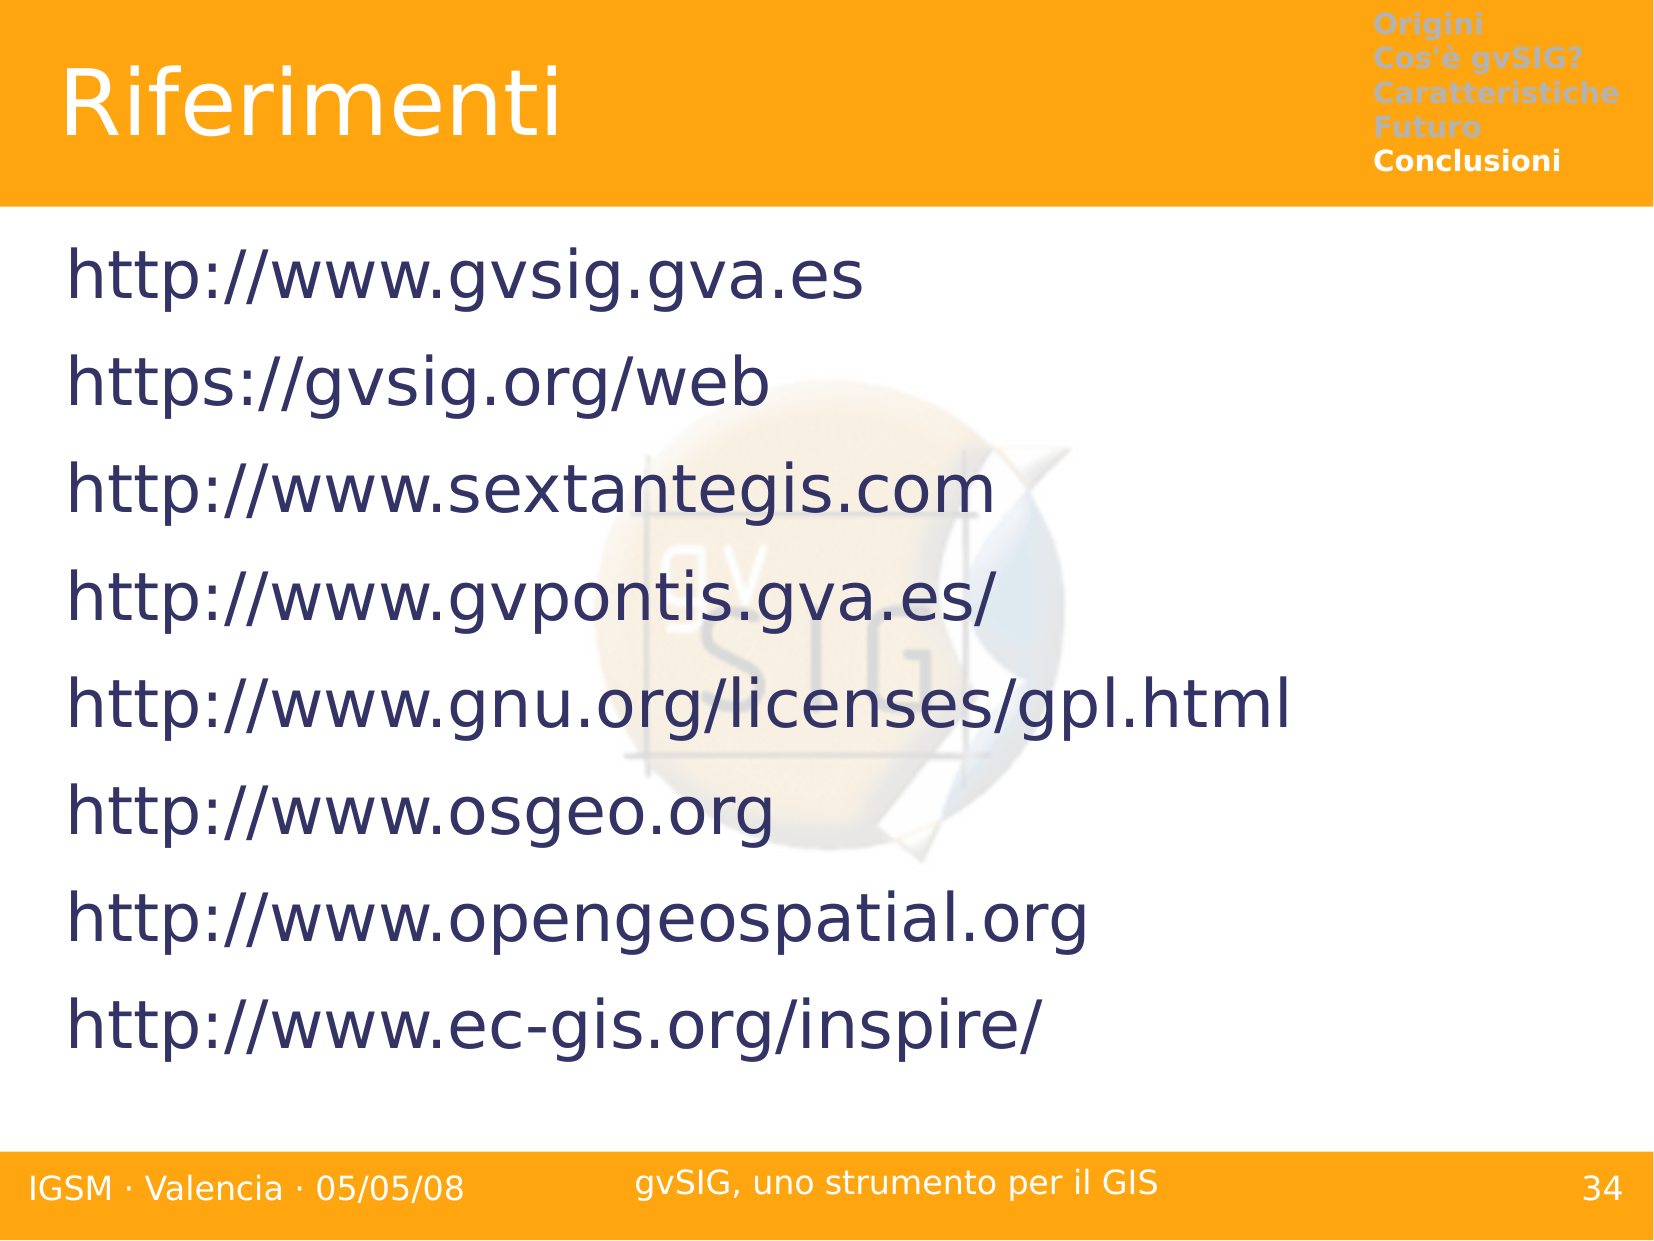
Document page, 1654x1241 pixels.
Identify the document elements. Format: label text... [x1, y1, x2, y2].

title Riferimenti [59, 29, 1358, 178]
list http://www.gvsig.gva.es https://gvsig.org/web http://www.sextantegis.com http://www.gvpontis.gva.es/ http://www.gnu.org/licenses/gpl.html http://www.osgeo.org http://www.opengeospatial.org http://www.ec-gis.org/inspire/ [47, 236, 1595, 1108]
text_box Origini Cos'è gvSIG? Caratteristiche Futuro Conclusioni [1358, 0, 1654, 207]
